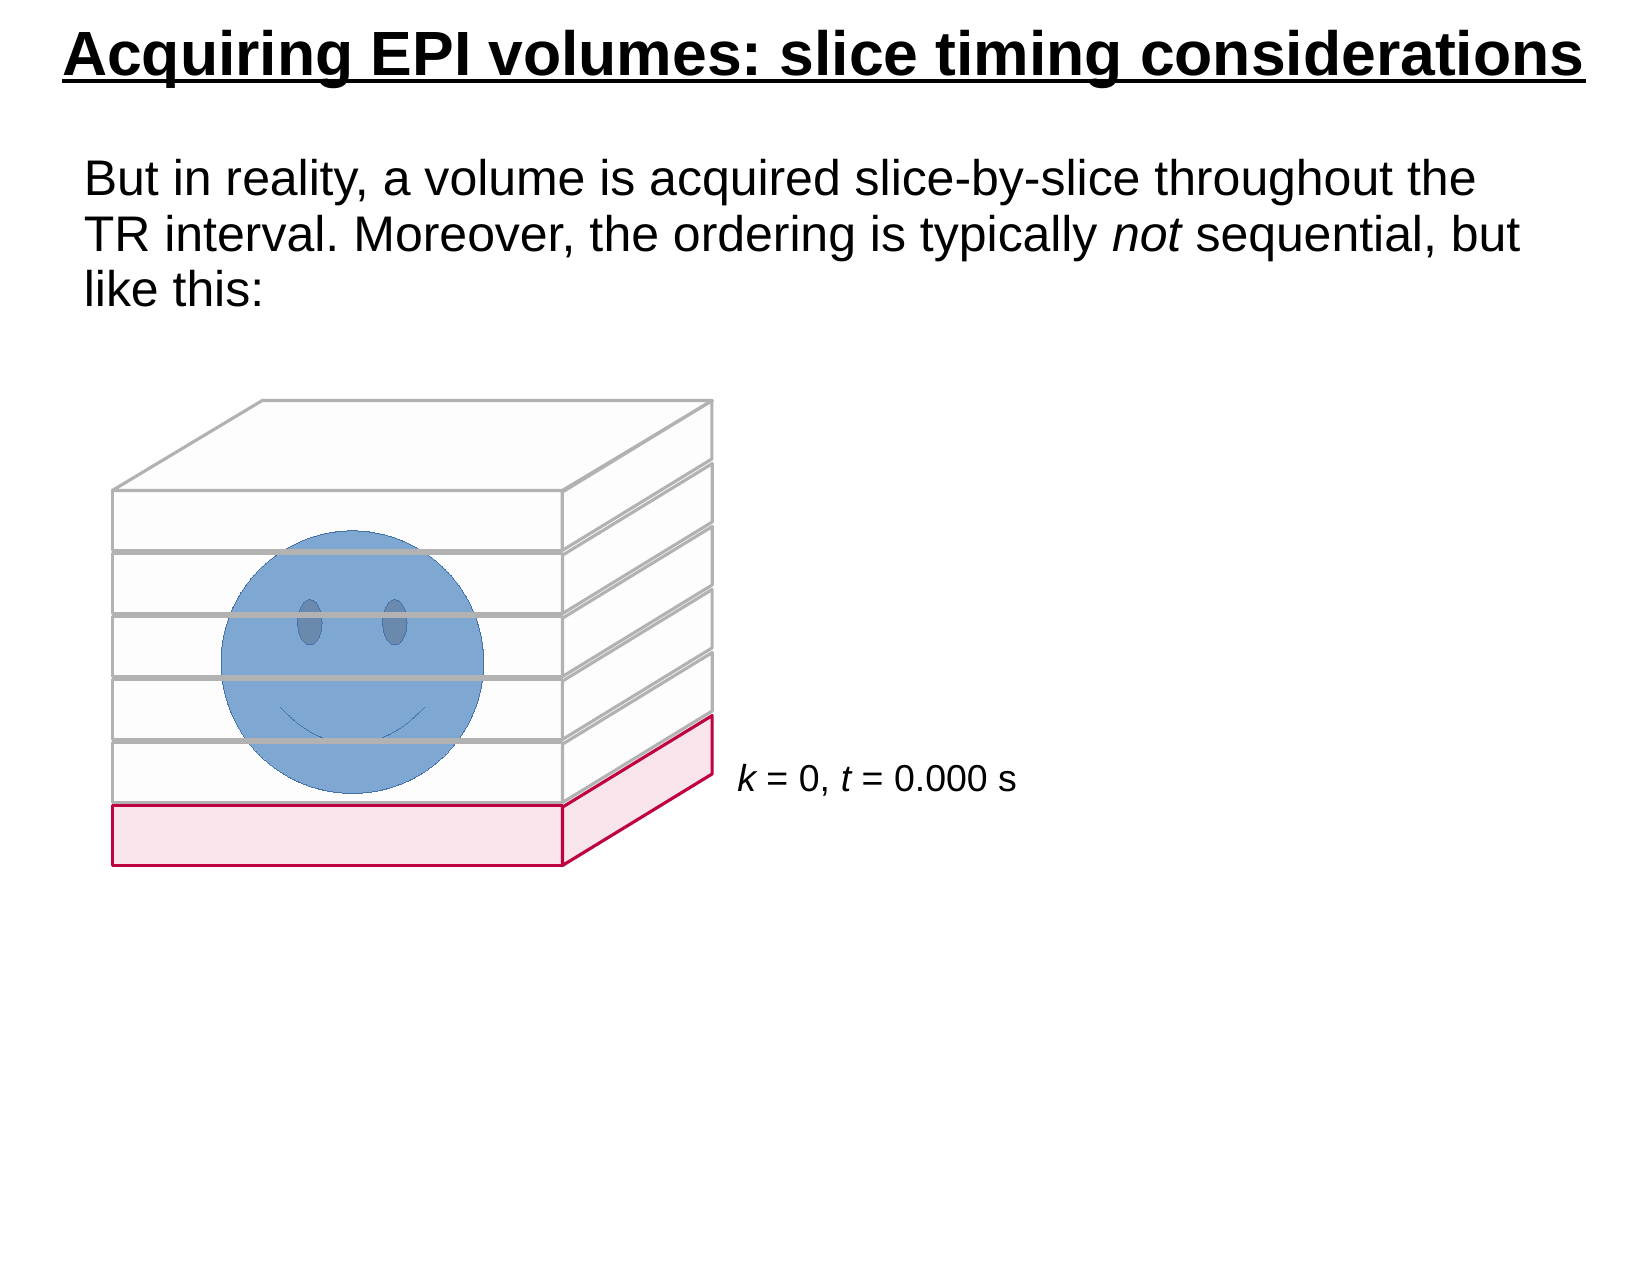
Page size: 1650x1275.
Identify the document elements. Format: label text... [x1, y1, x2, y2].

text_box [112, 715, 713, 866]
text_box k = 0, t = 0.000 s [722, 750, 1136, 807]
text_box [112, 400, 713, 803]
text_box Acquiring EPI volumes: slice timing considerations [47, 11, 1601, 97]
text_box But in reality, a volume is acquired slice-by-slice throughout the TR interval. Moreover, the ordering is typically not sequential, but like this: [69, 142, 1570, 325]
